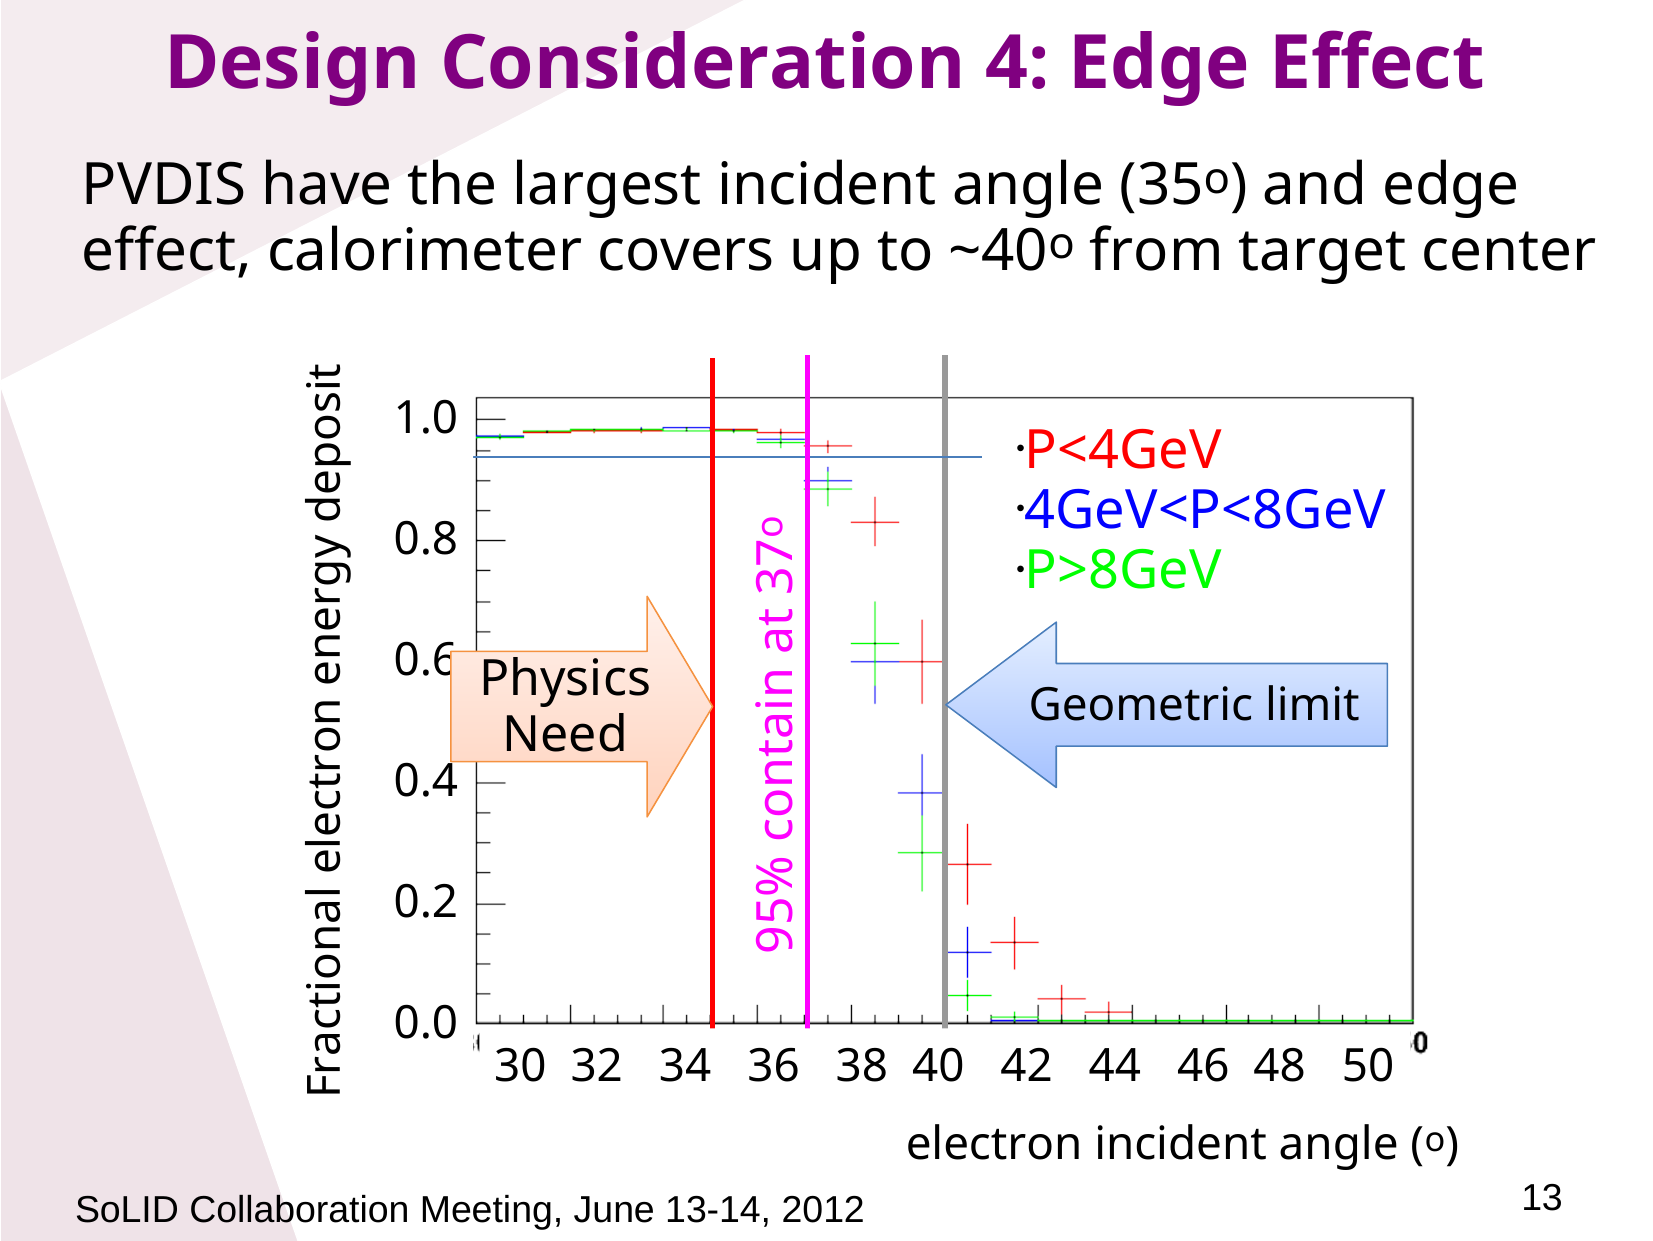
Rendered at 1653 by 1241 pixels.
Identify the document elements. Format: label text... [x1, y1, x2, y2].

picture [412, 713, 710, 1088]
text_box 95% contain at 37o [740, 500, 811, 969]
text_box 1.0 0.8 0.6 0.4 0.2 0.0 [378, 374, 474, 1055]
list PVDIS have the largest incident angle (35o) and edge effect, calorimeter covers up to ~40o from target center [67, 152, 1613, 356]
picture [810, 458, 942, 1028]
picture [715, 374, 805, 456]
text_box 30 32 34 36 38 40 42 44 46 48 50 [479, 1028, 1411, 1099]
text_box Geometric limit [945, 622, 1388, 788]
text_box P<4GeV 4GeV<P<8GeV P>8GeV [1001, 412, 1402, 609]
text_box electron incident angle (o) [891, 1106, 1528, 1177]
picture [474, 458, 710, 700]
picture [810, 374, 942, 456]
title Design Consideration 4: Edge Effect [37, 13, 1613, 152]
picture [474, 374, 710, 456]
text_box Fractional electron energy deposit [291, 348, 358, 1114]
text_box Physics Need [450, 596, 713, 817]
picture [948, 374, 1485, 1088]
picture [715, 458, 805, 1028]
